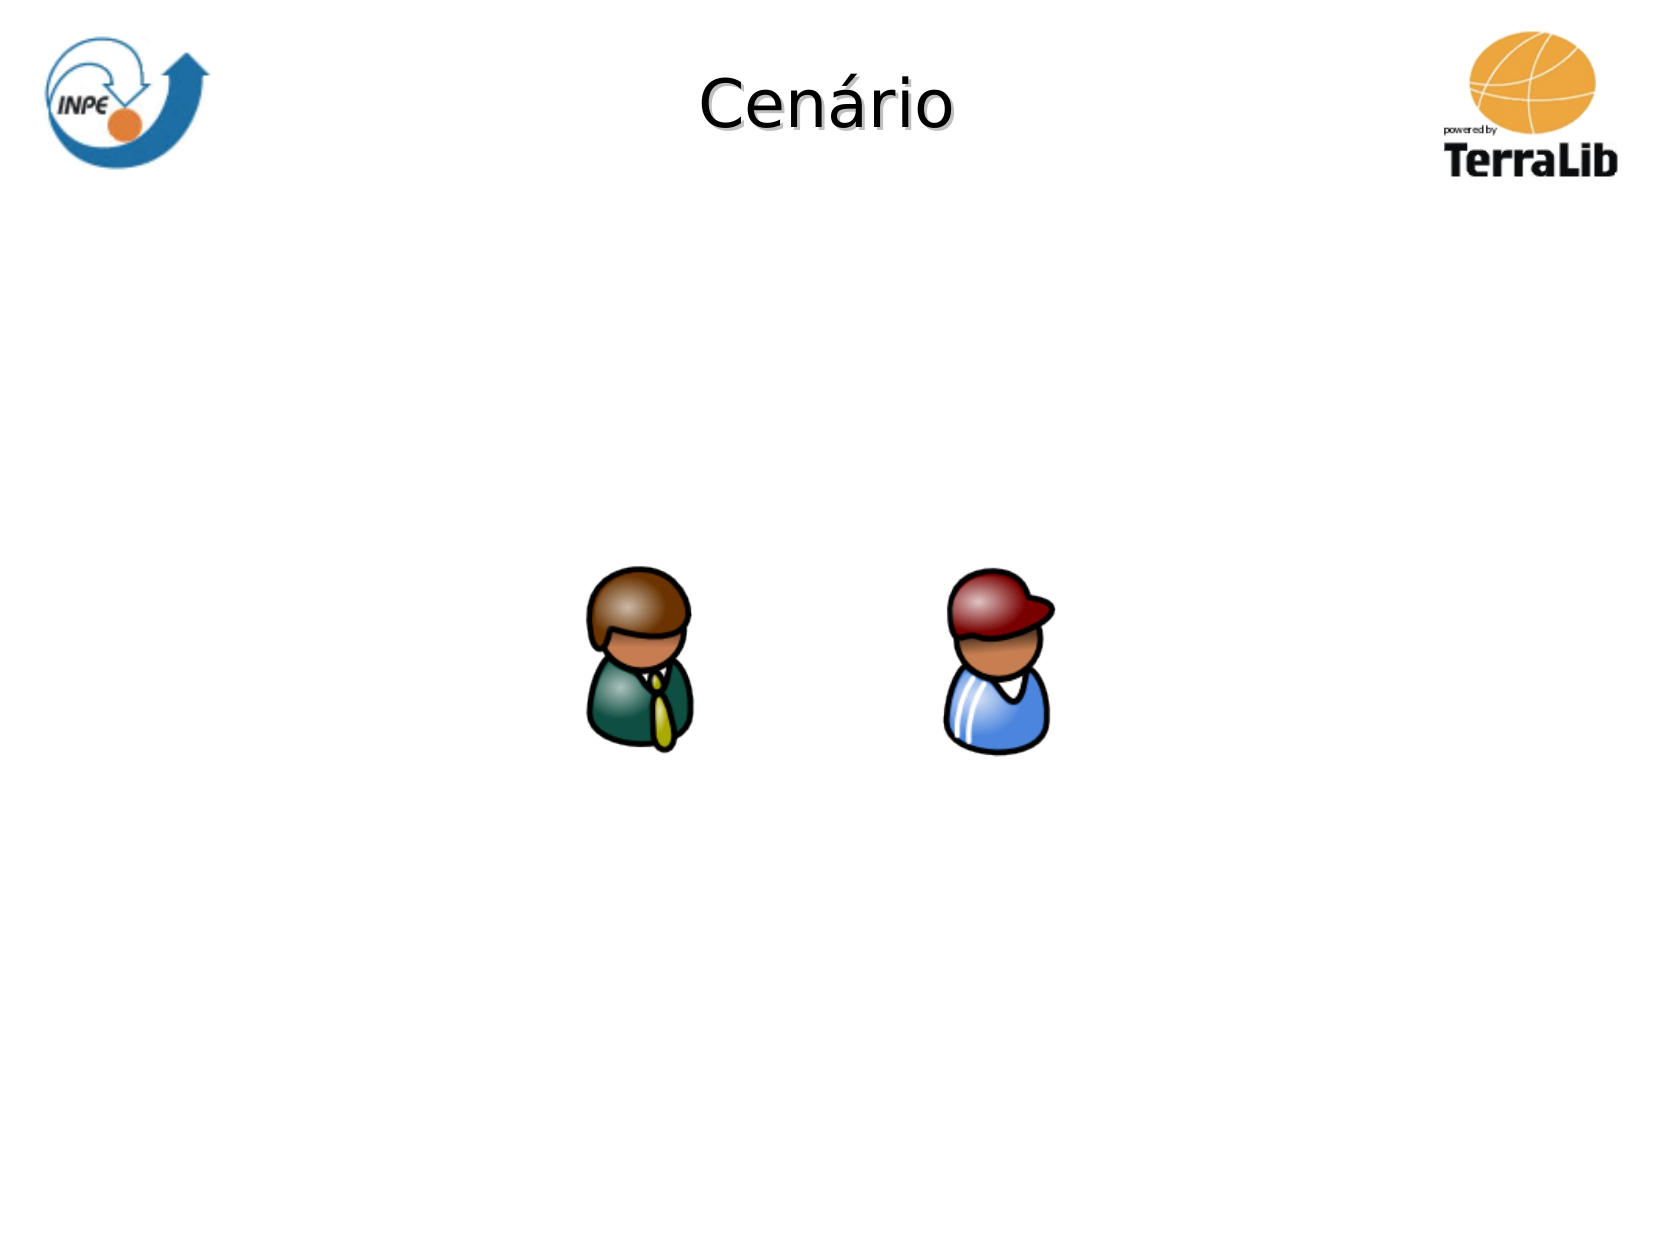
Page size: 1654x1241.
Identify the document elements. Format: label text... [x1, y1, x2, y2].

title Cenário [206, 33, 1447, 176]
picture [35, 29, 220, 178]
picture [542, 560, 739, 757]
picture [1443, 29, 1619, 178]
picture [897, 560, 1093, 757]
